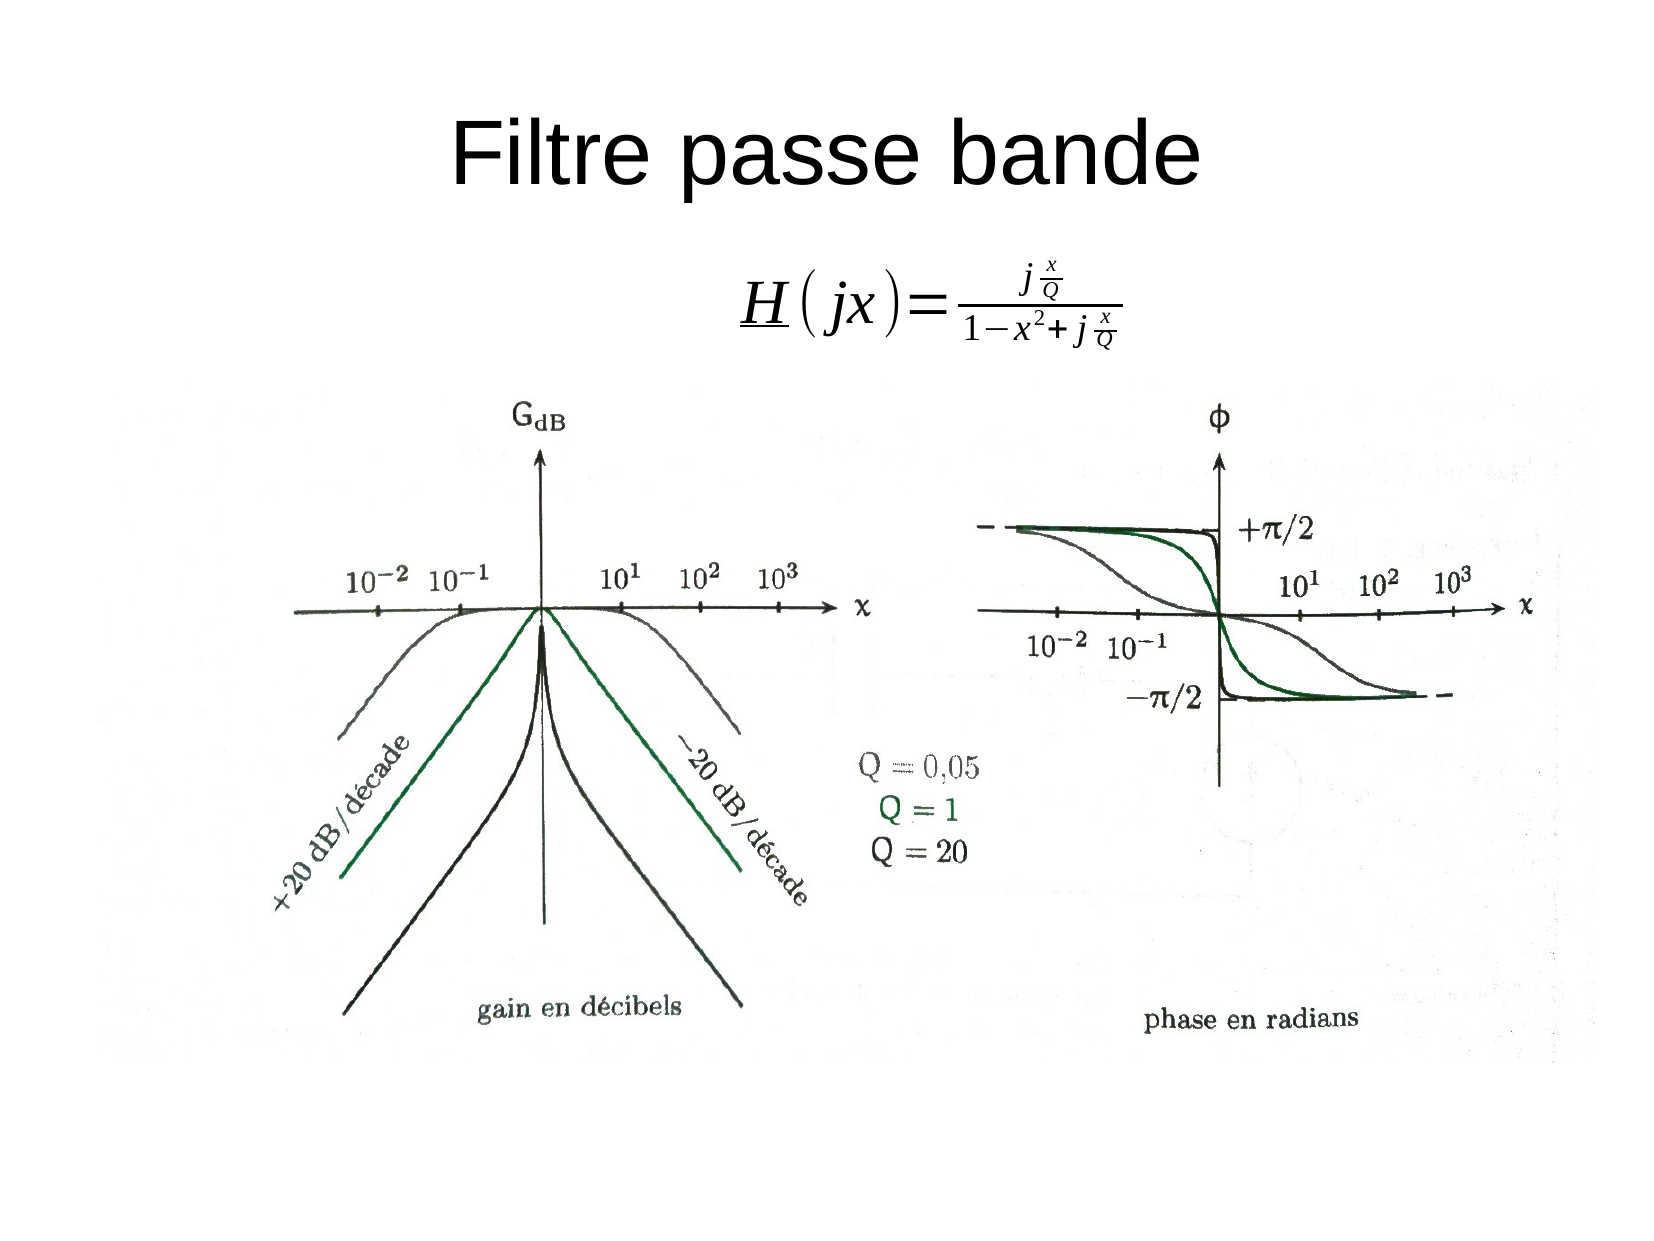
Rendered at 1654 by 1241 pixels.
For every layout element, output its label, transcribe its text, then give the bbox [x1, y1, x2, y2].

chart [728, 256, 1133, 353]
title Filtre passe bande [82, 49, 1571, 257]
picture [97, 383, 1595, 1063]
